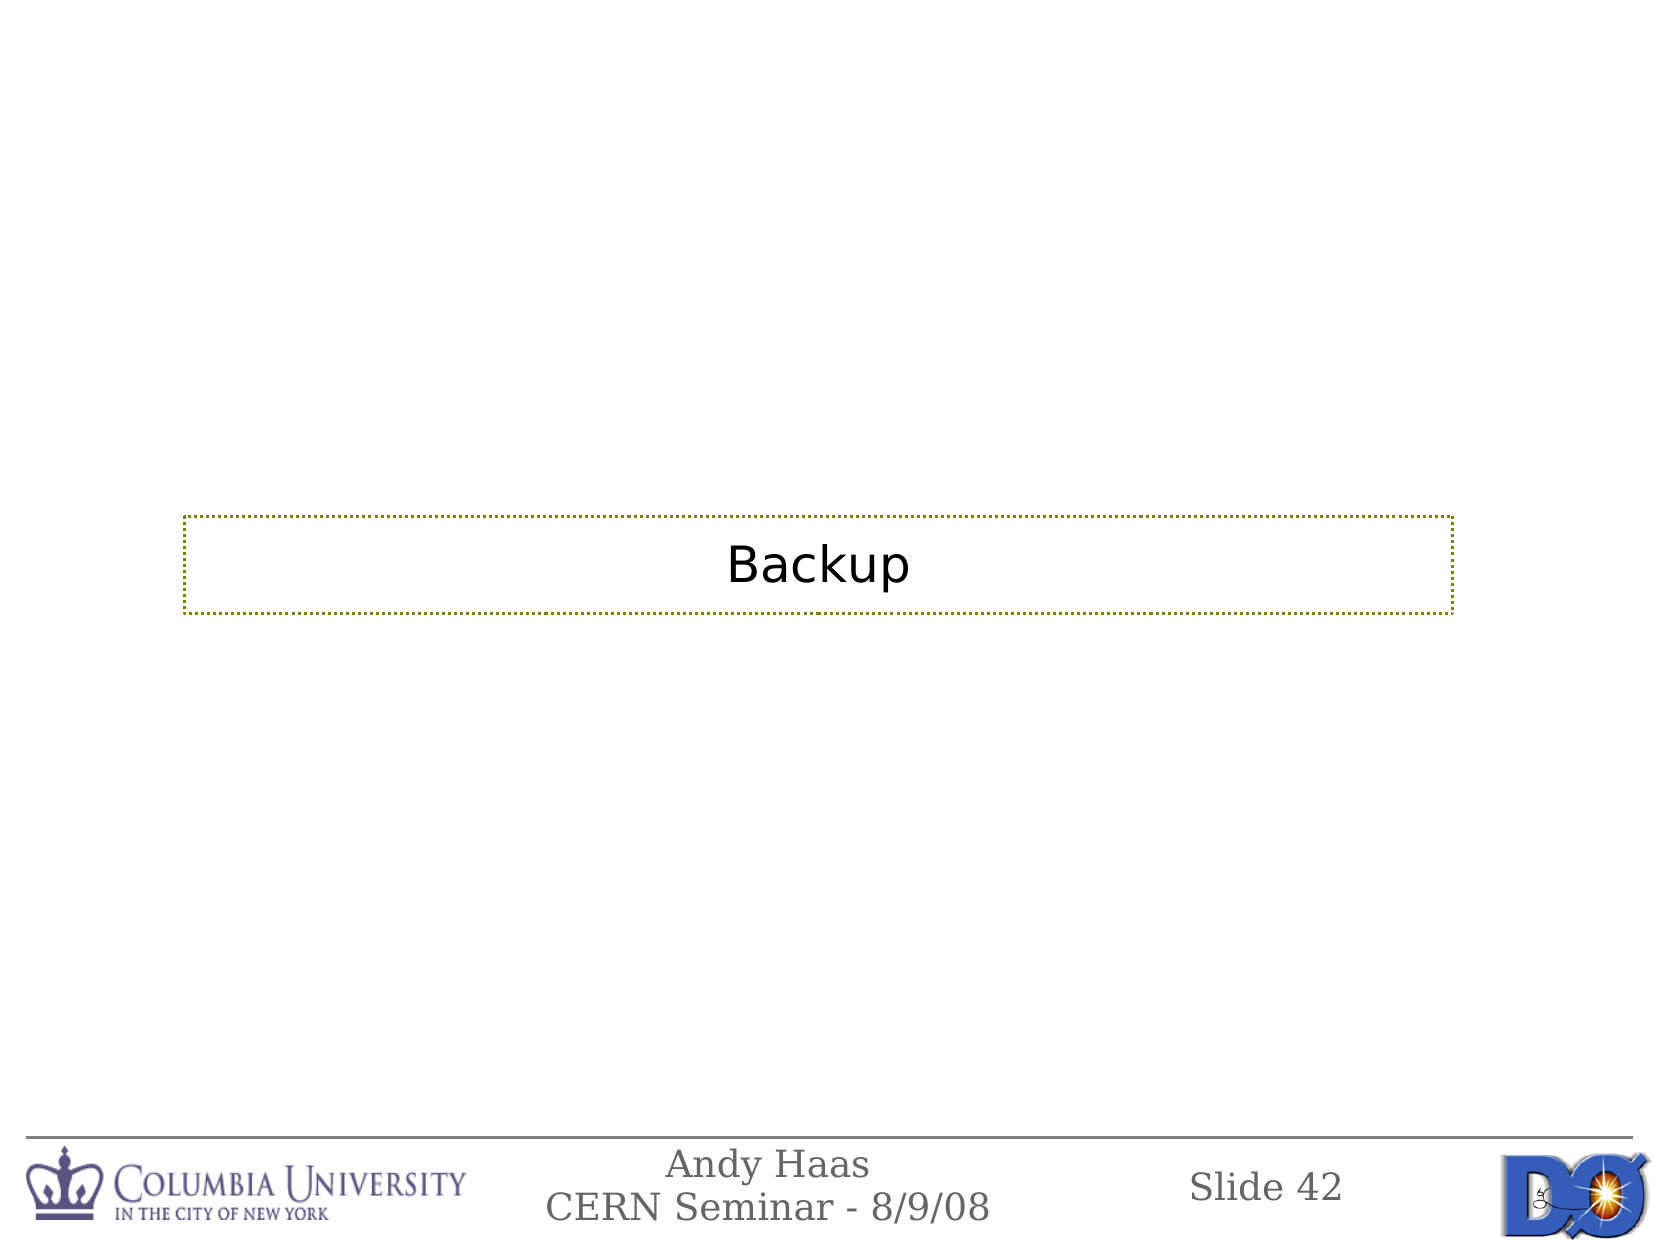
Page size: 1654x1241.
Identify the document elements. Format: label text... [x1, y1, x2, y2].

picture [1497, 1149, 1654, 1241]
title Backup [184, 516, 1453, 614]
